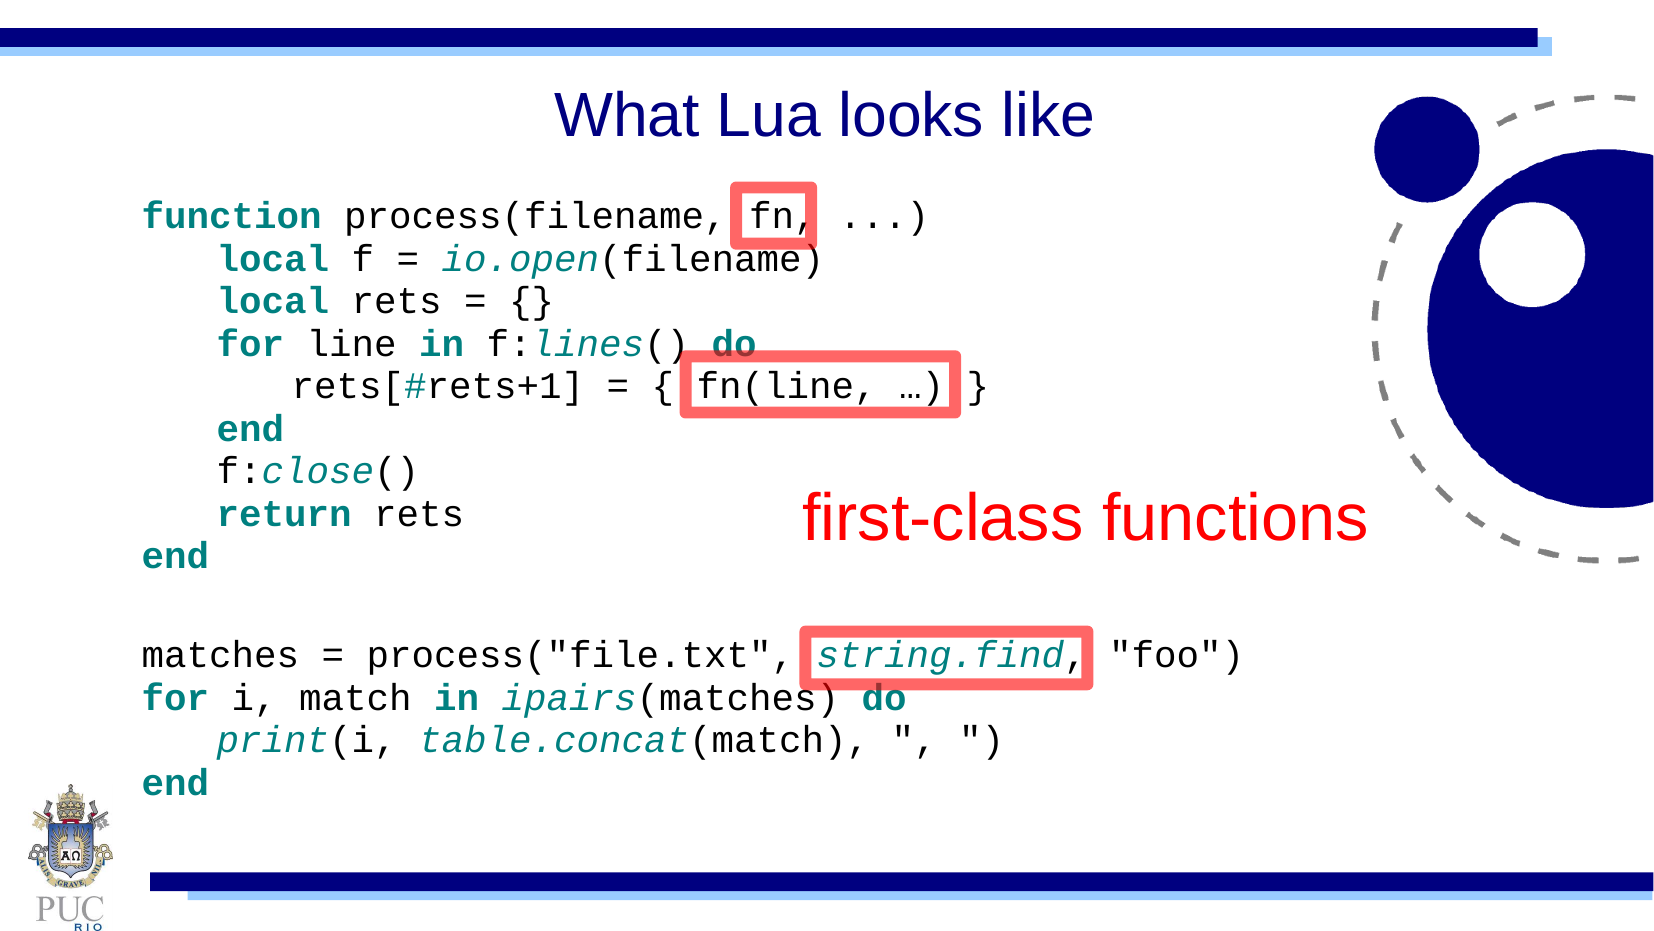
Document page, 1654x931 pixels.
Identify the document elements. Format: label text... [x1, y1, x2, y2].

picture [1347, 47, 1654, 582]
text_box first-class functions [787, 472, 1347, 563]
picture [28, 784, 113, 931]
subtitle function process(filename, fn, ...) local f = io.open(filename) local rets = {} for line in f:lines() do rets[#rets+1] = { fn(line, …) } end f:close() return rets end matches = process("file.txt", string.find, "foo") for i, match in ipairs(matches) do print(i, table.concat(match), ", ") end [141, 197, 1630, 807]
title What Lua looks like [37, 37, 1613, 193]
